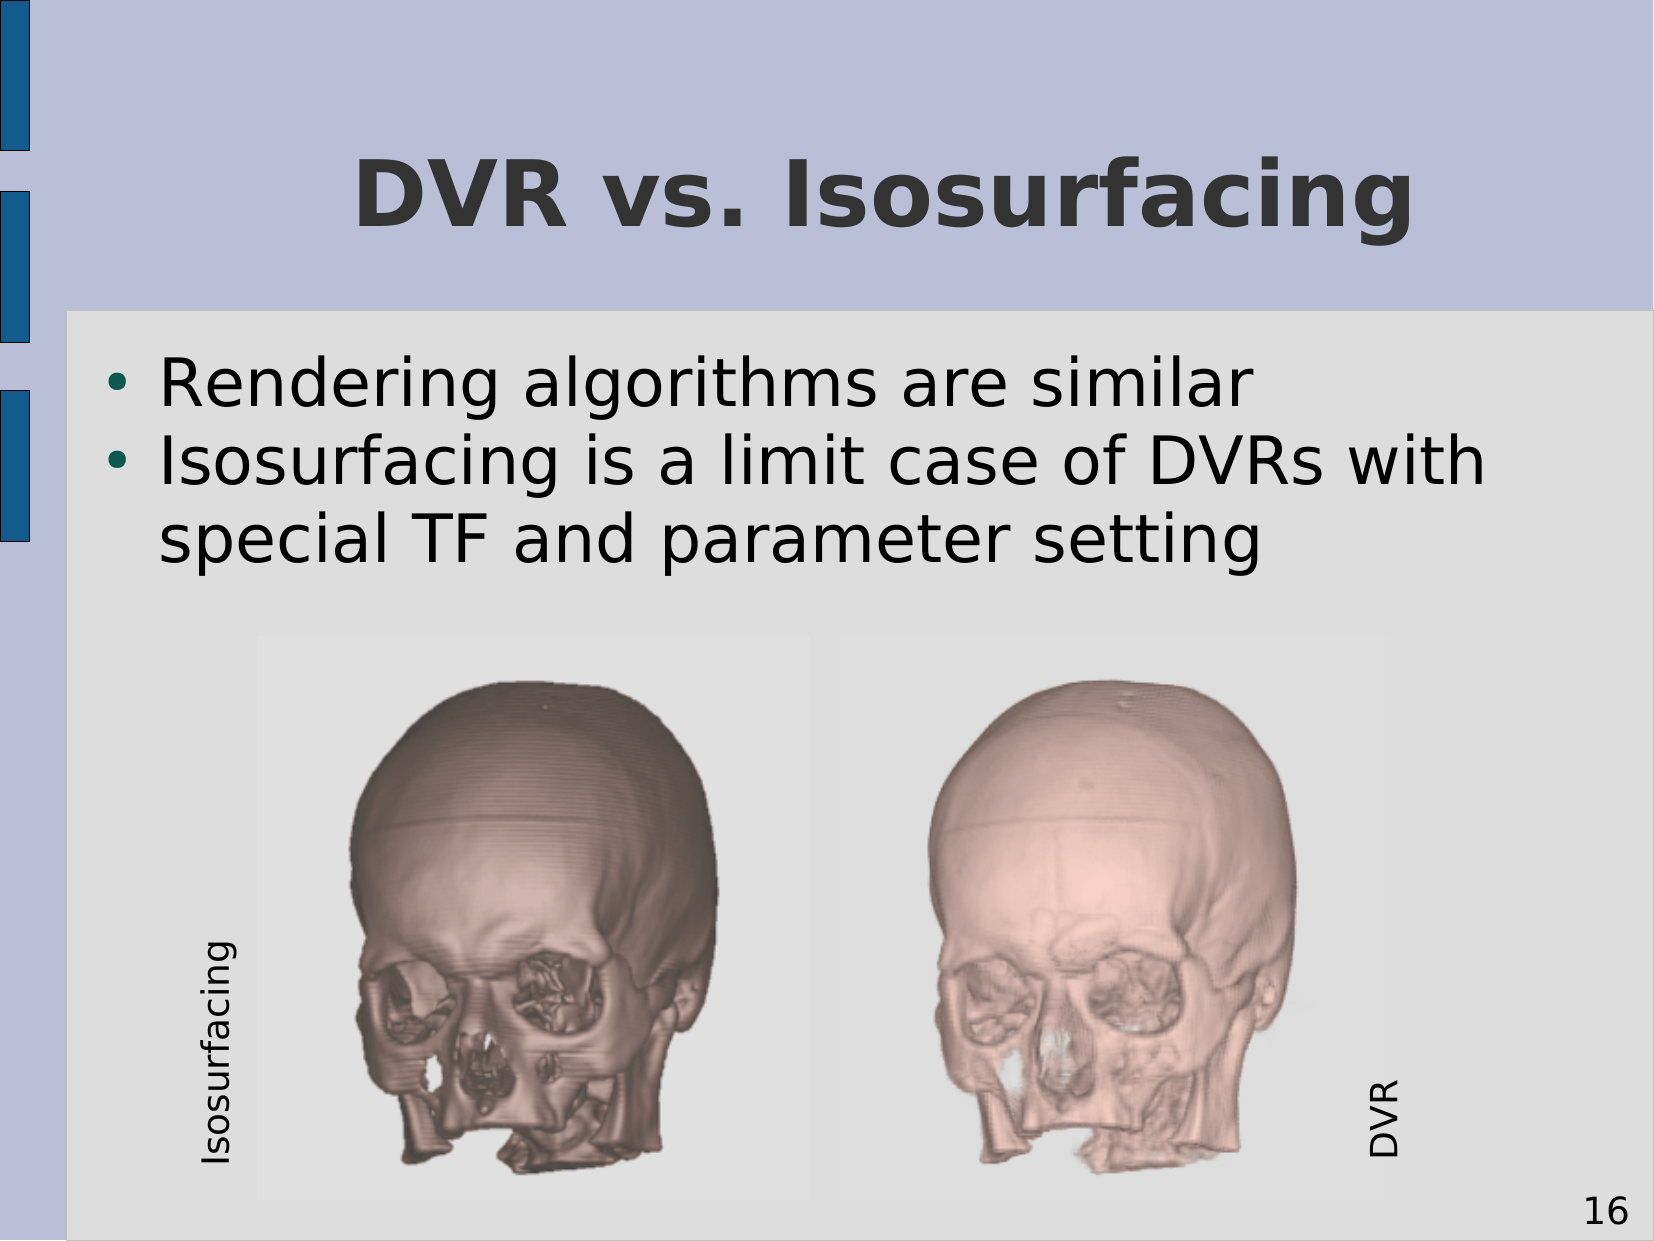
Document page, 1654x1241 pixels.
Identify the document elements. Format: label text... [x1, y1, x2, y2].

picture [257, 636, 810, 1200]
list Rendering algorithms are similar Isosurfacing is a limit case of DVRs with special TF and parameter setting [87, 344, 1639, 1191]
text_box Isosurfacing [186, 924, 246, 1182]
text_box DVR [1355, 1064, 1414, 1176]
title DVR vs. Isosurfacing [298, 91, 1472, 299]
picture [836, 636, 1389, 1200]
